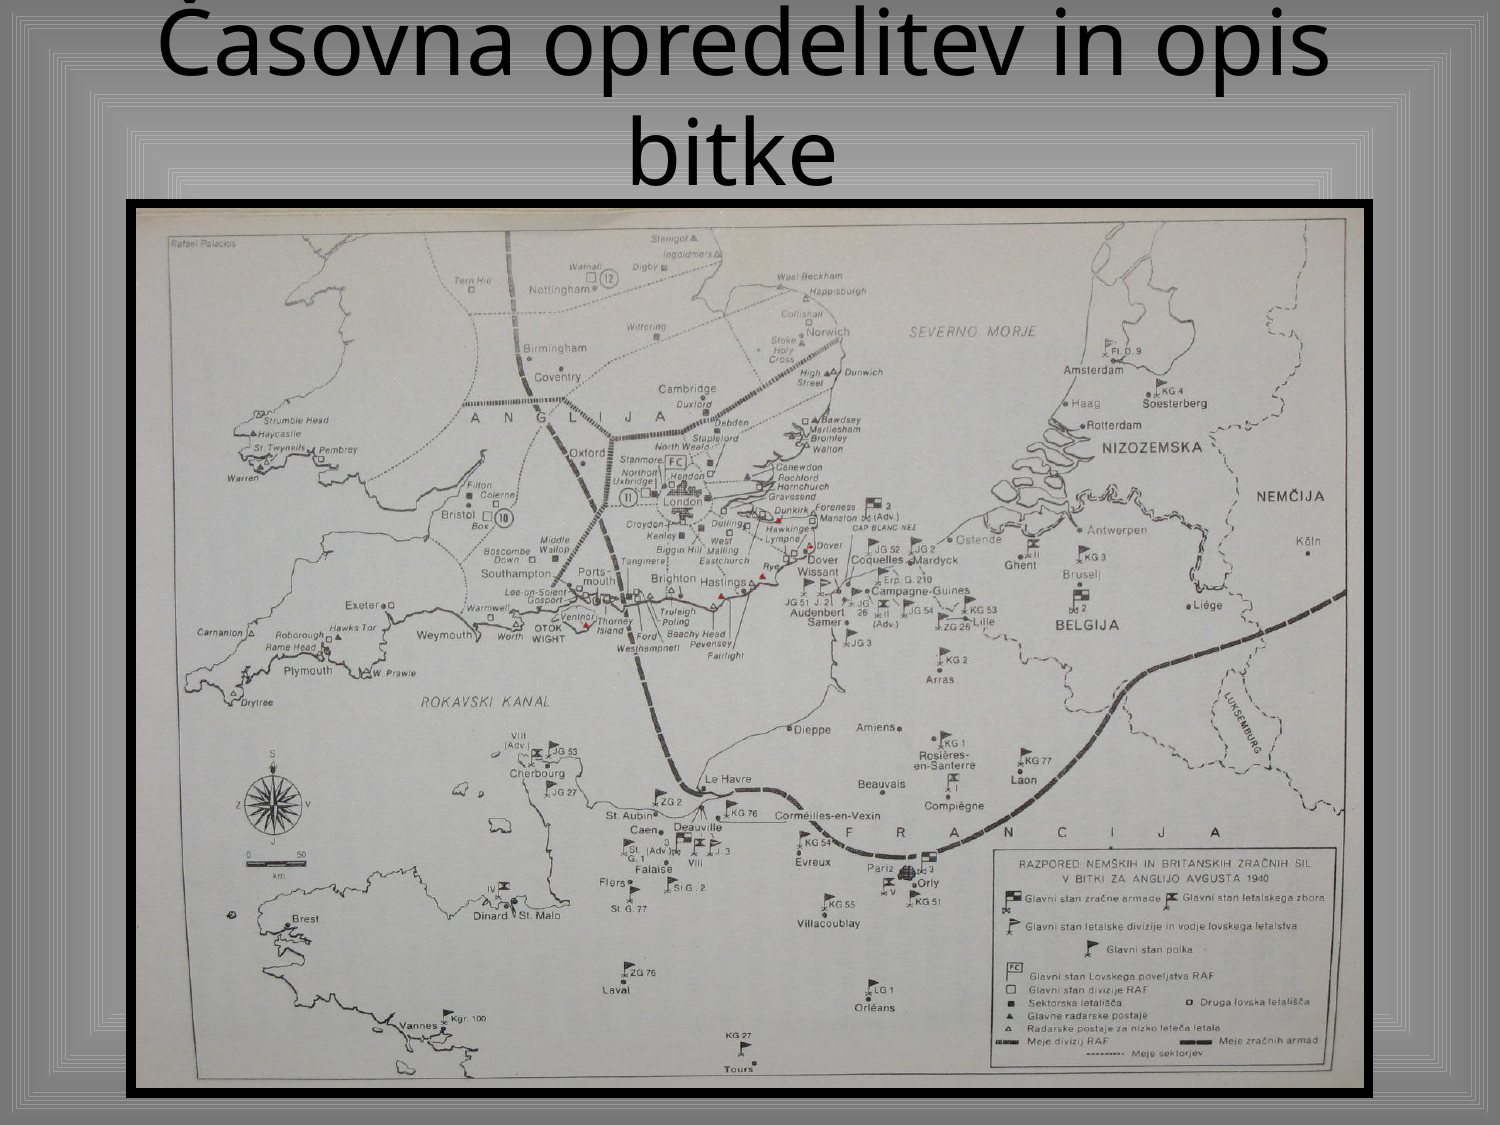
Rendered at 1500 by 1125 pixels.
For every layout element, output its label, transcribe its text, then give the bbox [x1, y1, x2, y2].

picture [135, 208, 1364, 1089]
title Časovna opredelitev in opis bitke [53, 0, 1437, 188]
